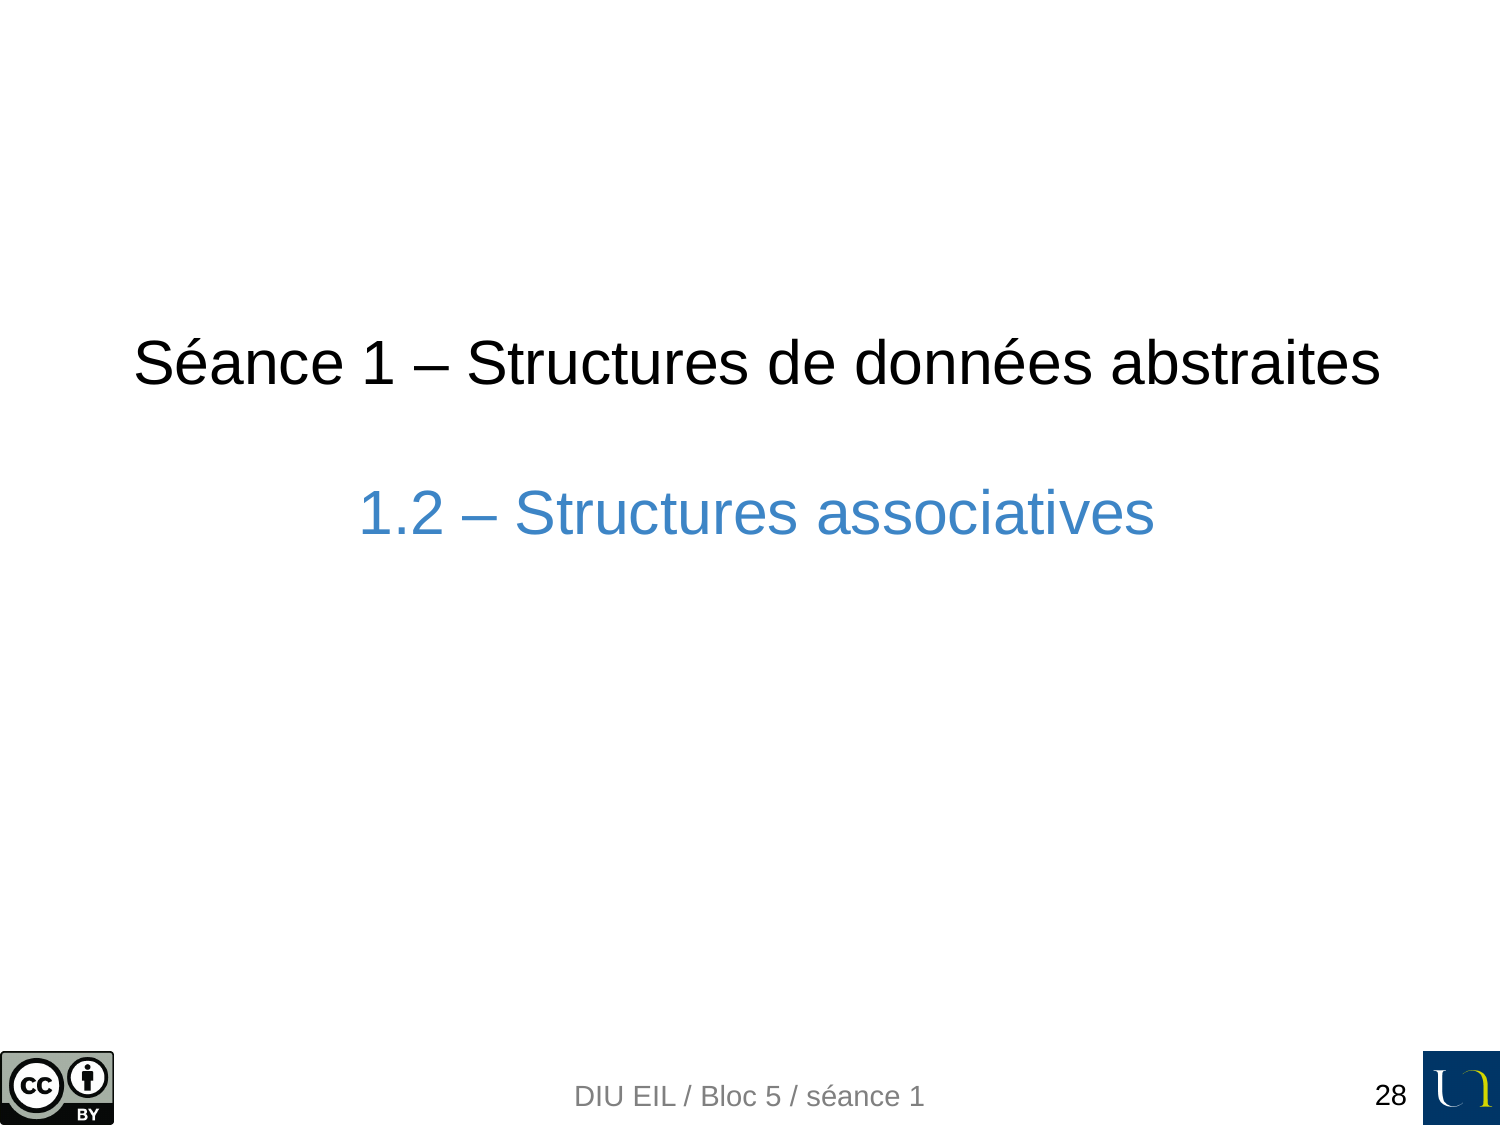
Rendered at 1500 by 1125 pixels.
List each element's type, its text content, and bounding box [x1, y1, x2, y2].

picture [0, 1051, 114, 1125]
title [51, 162, 1449, 612]
text_box Séance 1 – Structures de données abstraites 1.2 – Structures associatives [59, 307, 1457, 756]
picture [1417, 1051, 1500, 1125]
